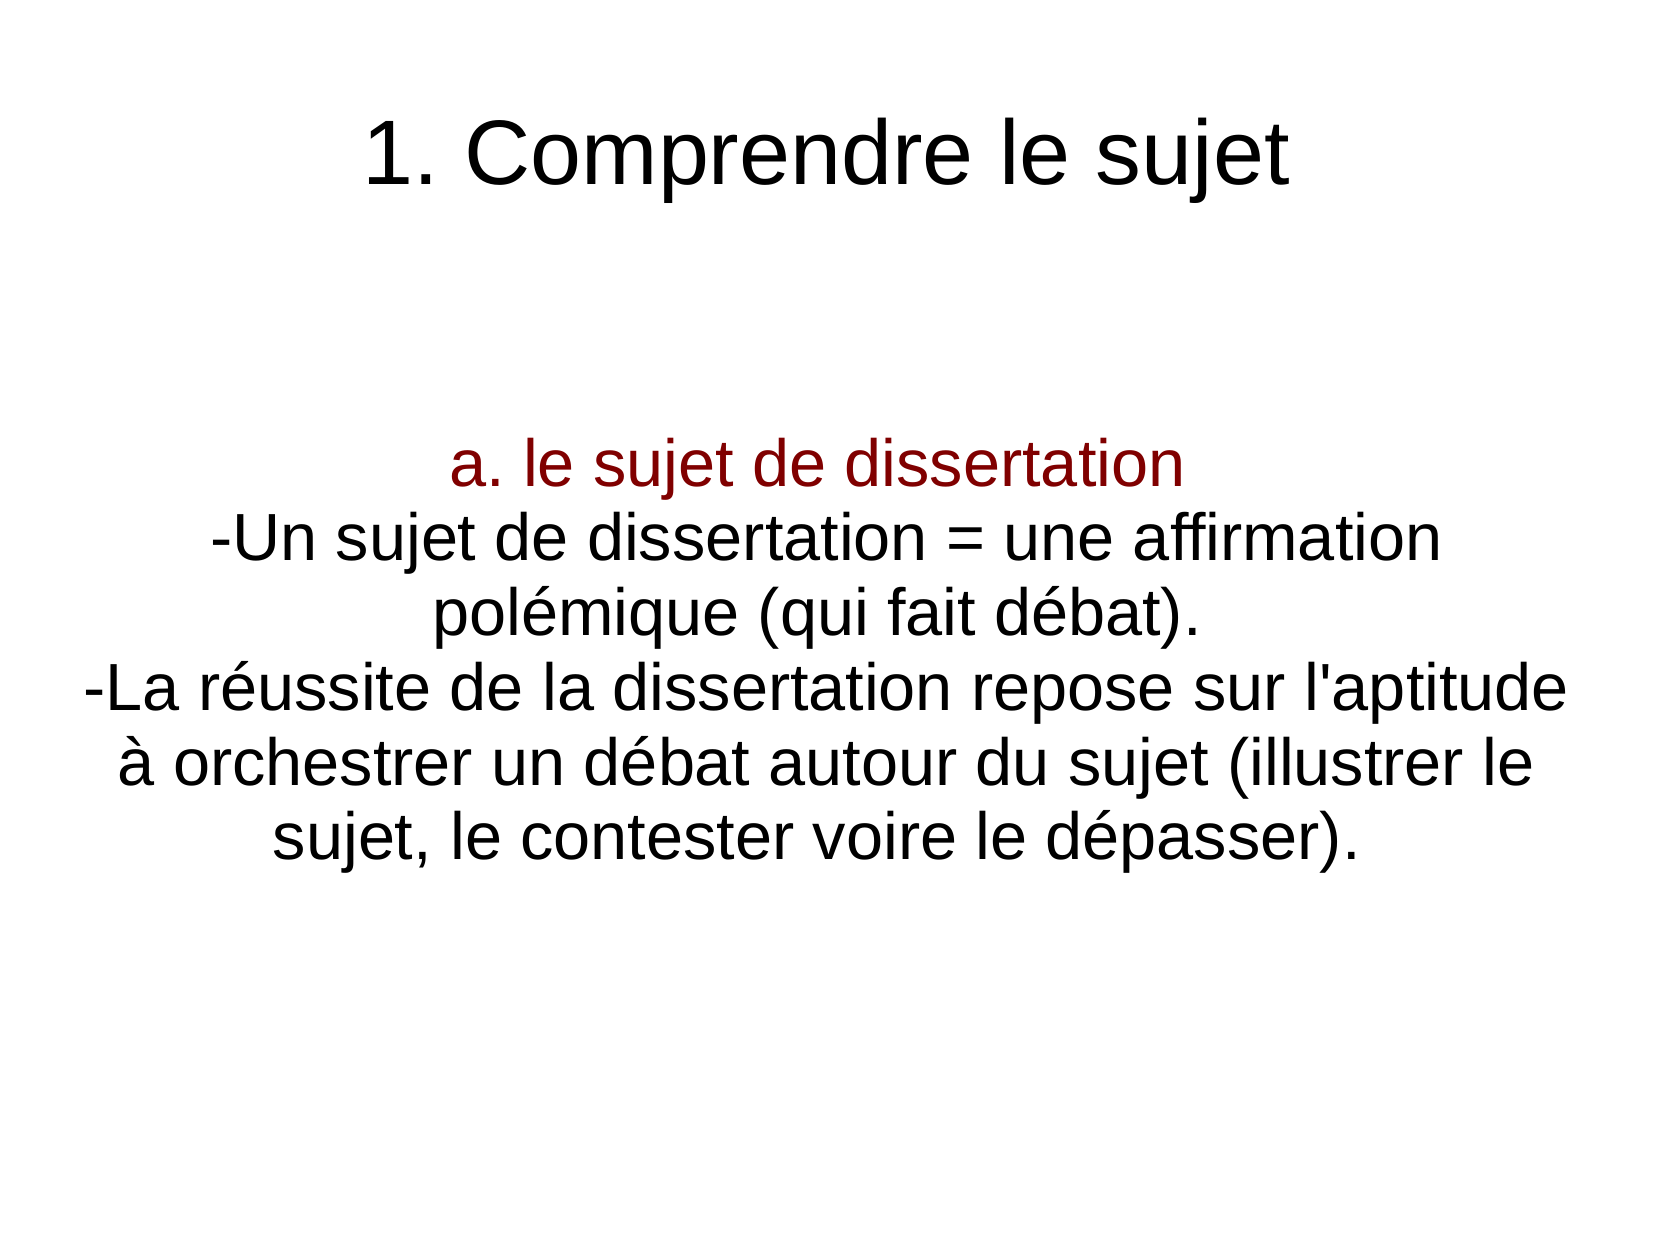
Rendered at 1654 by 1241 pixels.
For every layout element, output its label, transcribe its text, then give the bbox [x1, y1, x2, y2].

subtitle a. le sujet de dissertation -Un sujet de dissertation = une affirmation polémique (qui fait débat). -La réussite de la dissertation repose sur l'aptitude à orchestrer un débat autour du sujet (illustrer le sujet, le contester voire le dépasser). [82, 290, 1571, 1010]
title 1. Comprendre le sujet [82, 49, 1571, 257]
